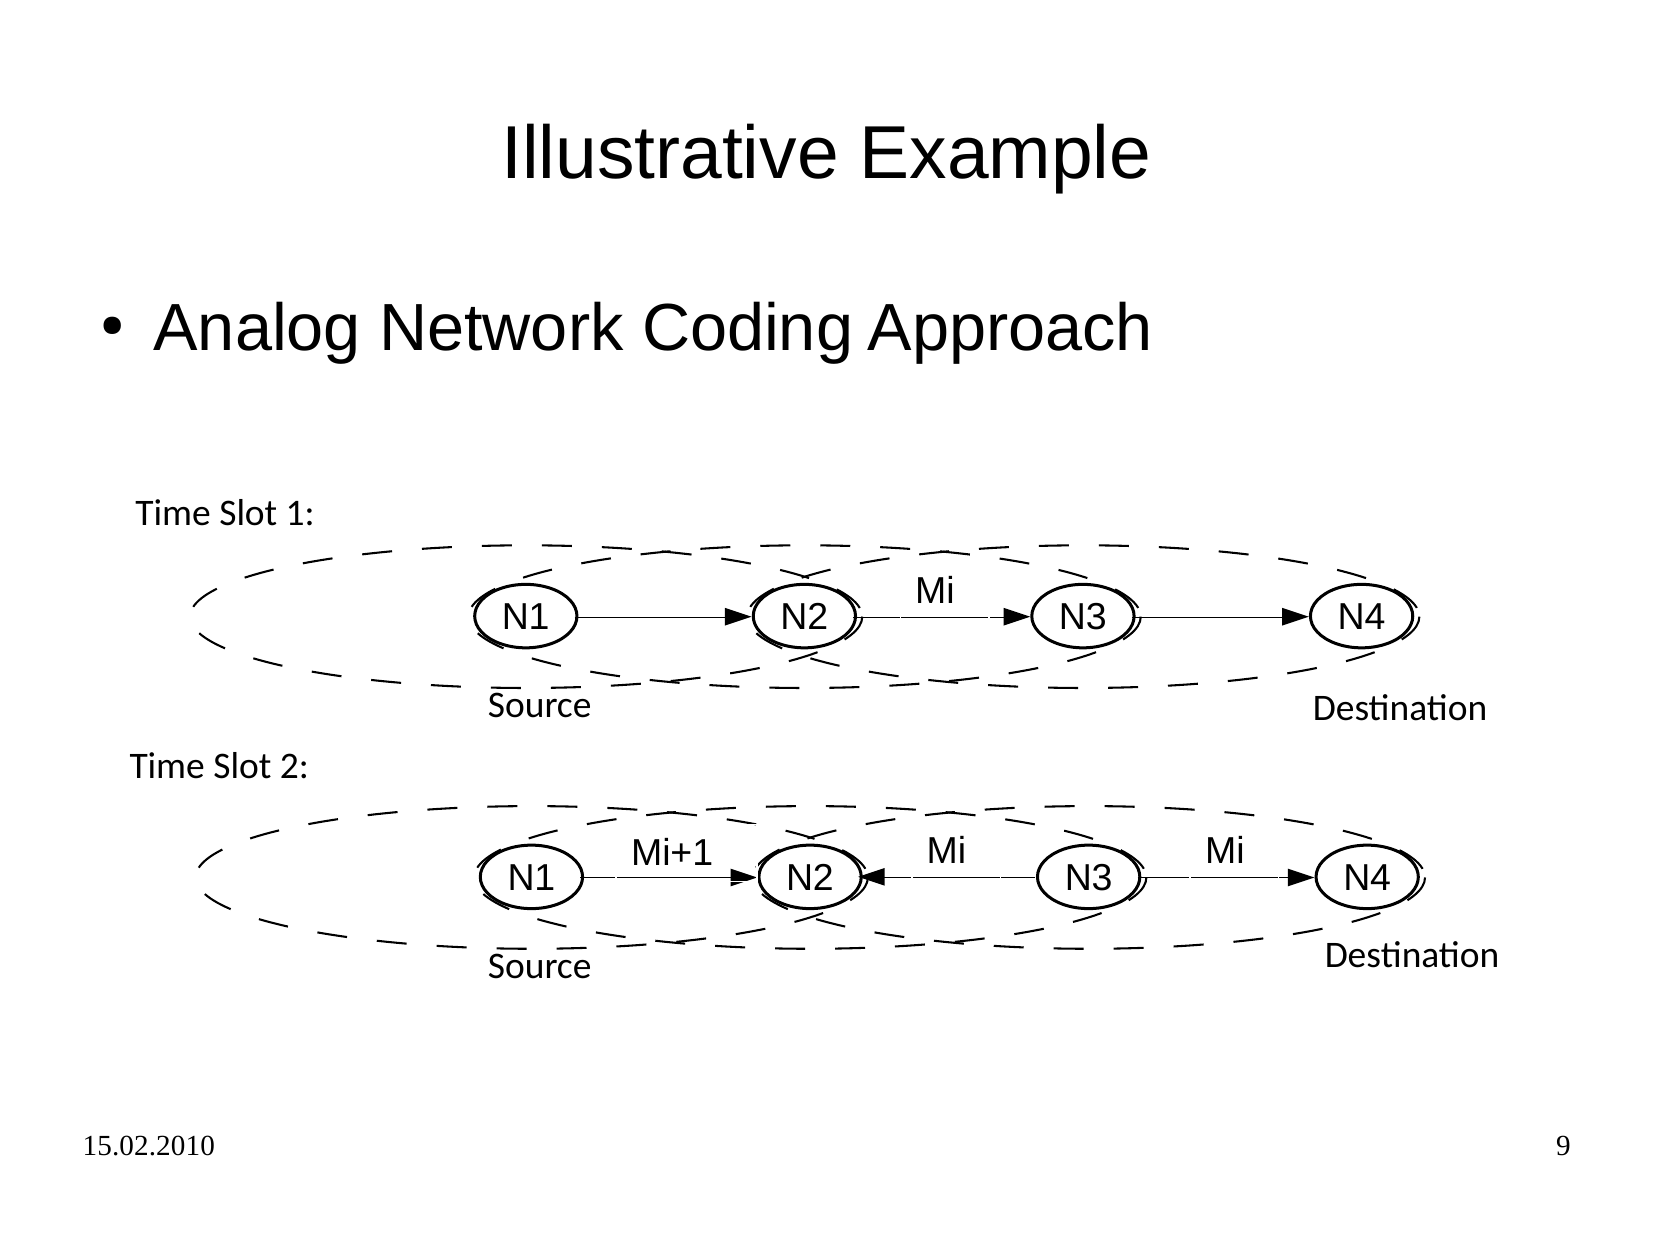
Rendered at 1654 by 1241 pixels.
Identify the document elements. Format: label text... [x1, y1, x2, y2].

text_box N3 [1031, 584, 1135, 648]
title Illustrative Example [82, 56, 1571, 250]
text_box Source [473, 681, 607, 735]
text_box Mi [911, 822, 1001, 880]
text_box Mi+1 [616, 824, 758, 882]
text_box N4 [1310, 584, 1413, 648]
text_box Mi [1190, 822, 1279, 880]
text_box N4 [1316, 845, 1419, 909]
text_box Source [473, 942, 607, 996]
text_box Mi [900, 561, 989, 619]
list Analog Network Coding Approach [82, 290, 1571, 1109]
text_box Destination [1298, 684, 1503, 737]
text_box N3 [1037, 845, 1140, 909]
text_box Time Slot 2: [114, 743, 324, 796]
text_box N2 [753, 584, 856, 648]
text_box N1 [474, 584, 577, 648]
text_box N2 [758, 845, 862, 909]
text_box Time Slot 1: [120, 489, 330, 543]
text_box N1 [480, 845, 583, 909]
text_box Destination [1309, 932, 1515, 985]
